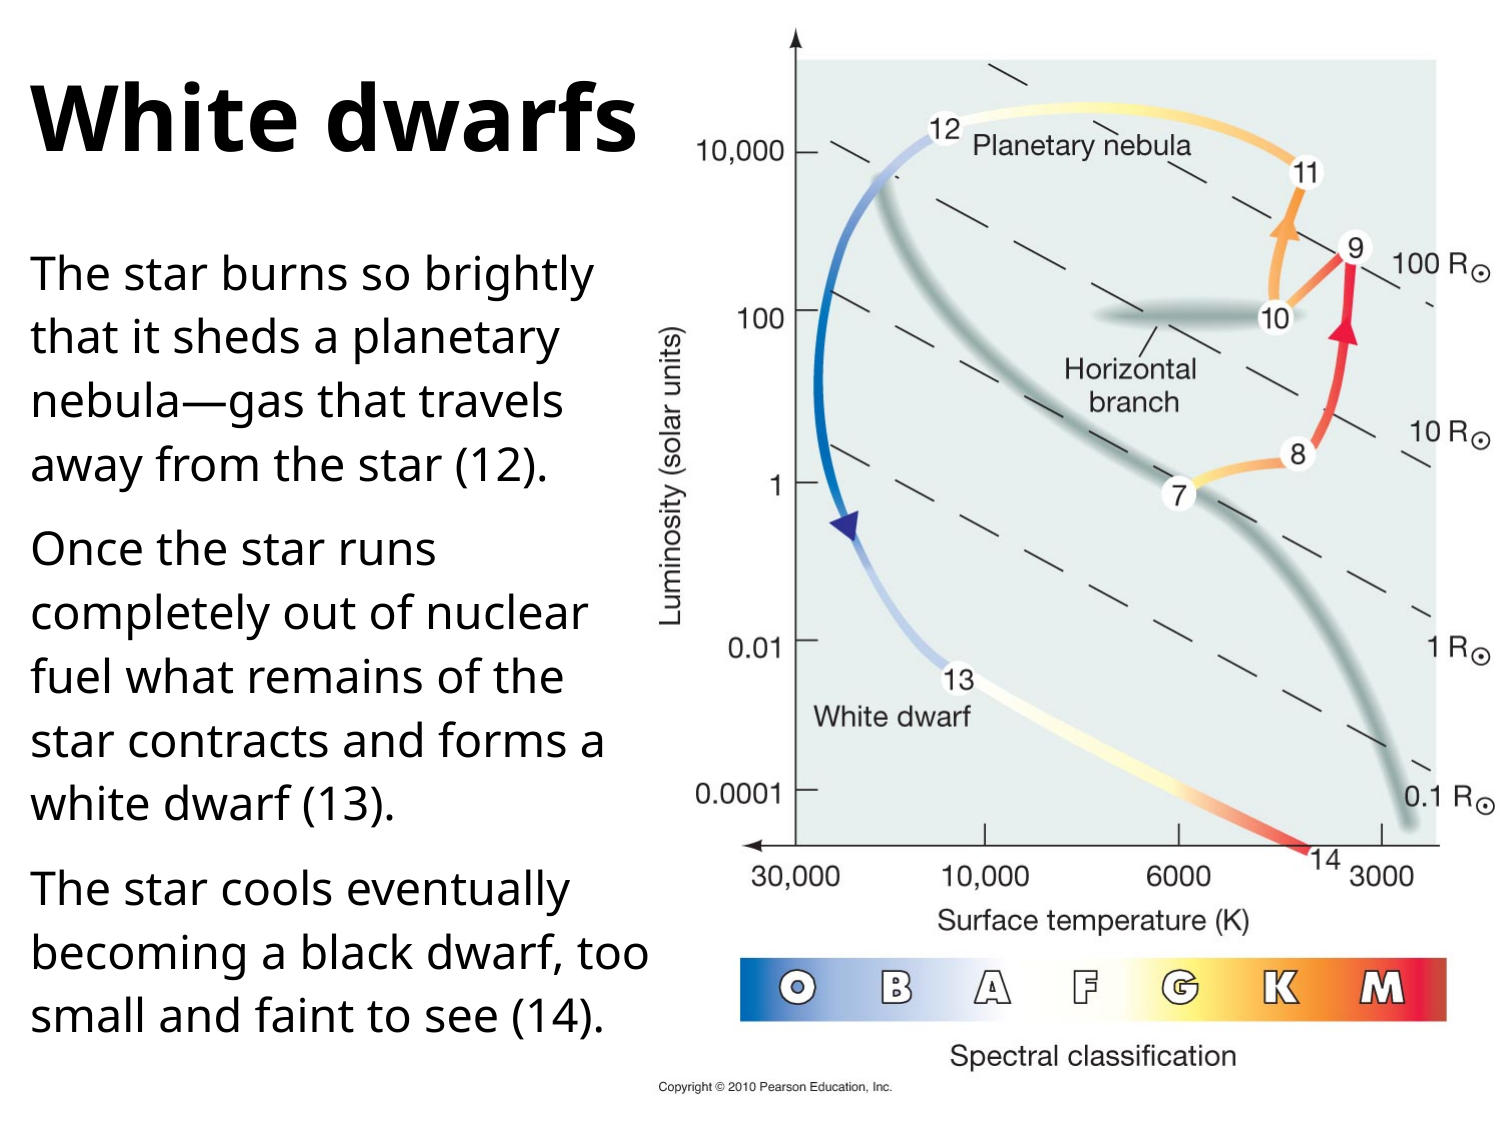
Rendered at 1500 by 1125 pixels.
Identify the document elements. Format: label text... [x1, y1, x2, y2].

picture [652, 22, 1500, 1103]
list The star burns so brightly that it sheds a planetary nebula—gas that travels away from the star (12). Once the star runs completely out of nuclear fuel what remains of the star contracts and forms a white dwarf (13). The star cools eventually becoming a black dwarf, too small and faint to see (14). [30, 239, 652, 1096]
title White dwarfs [30, 22, 652, 211]
